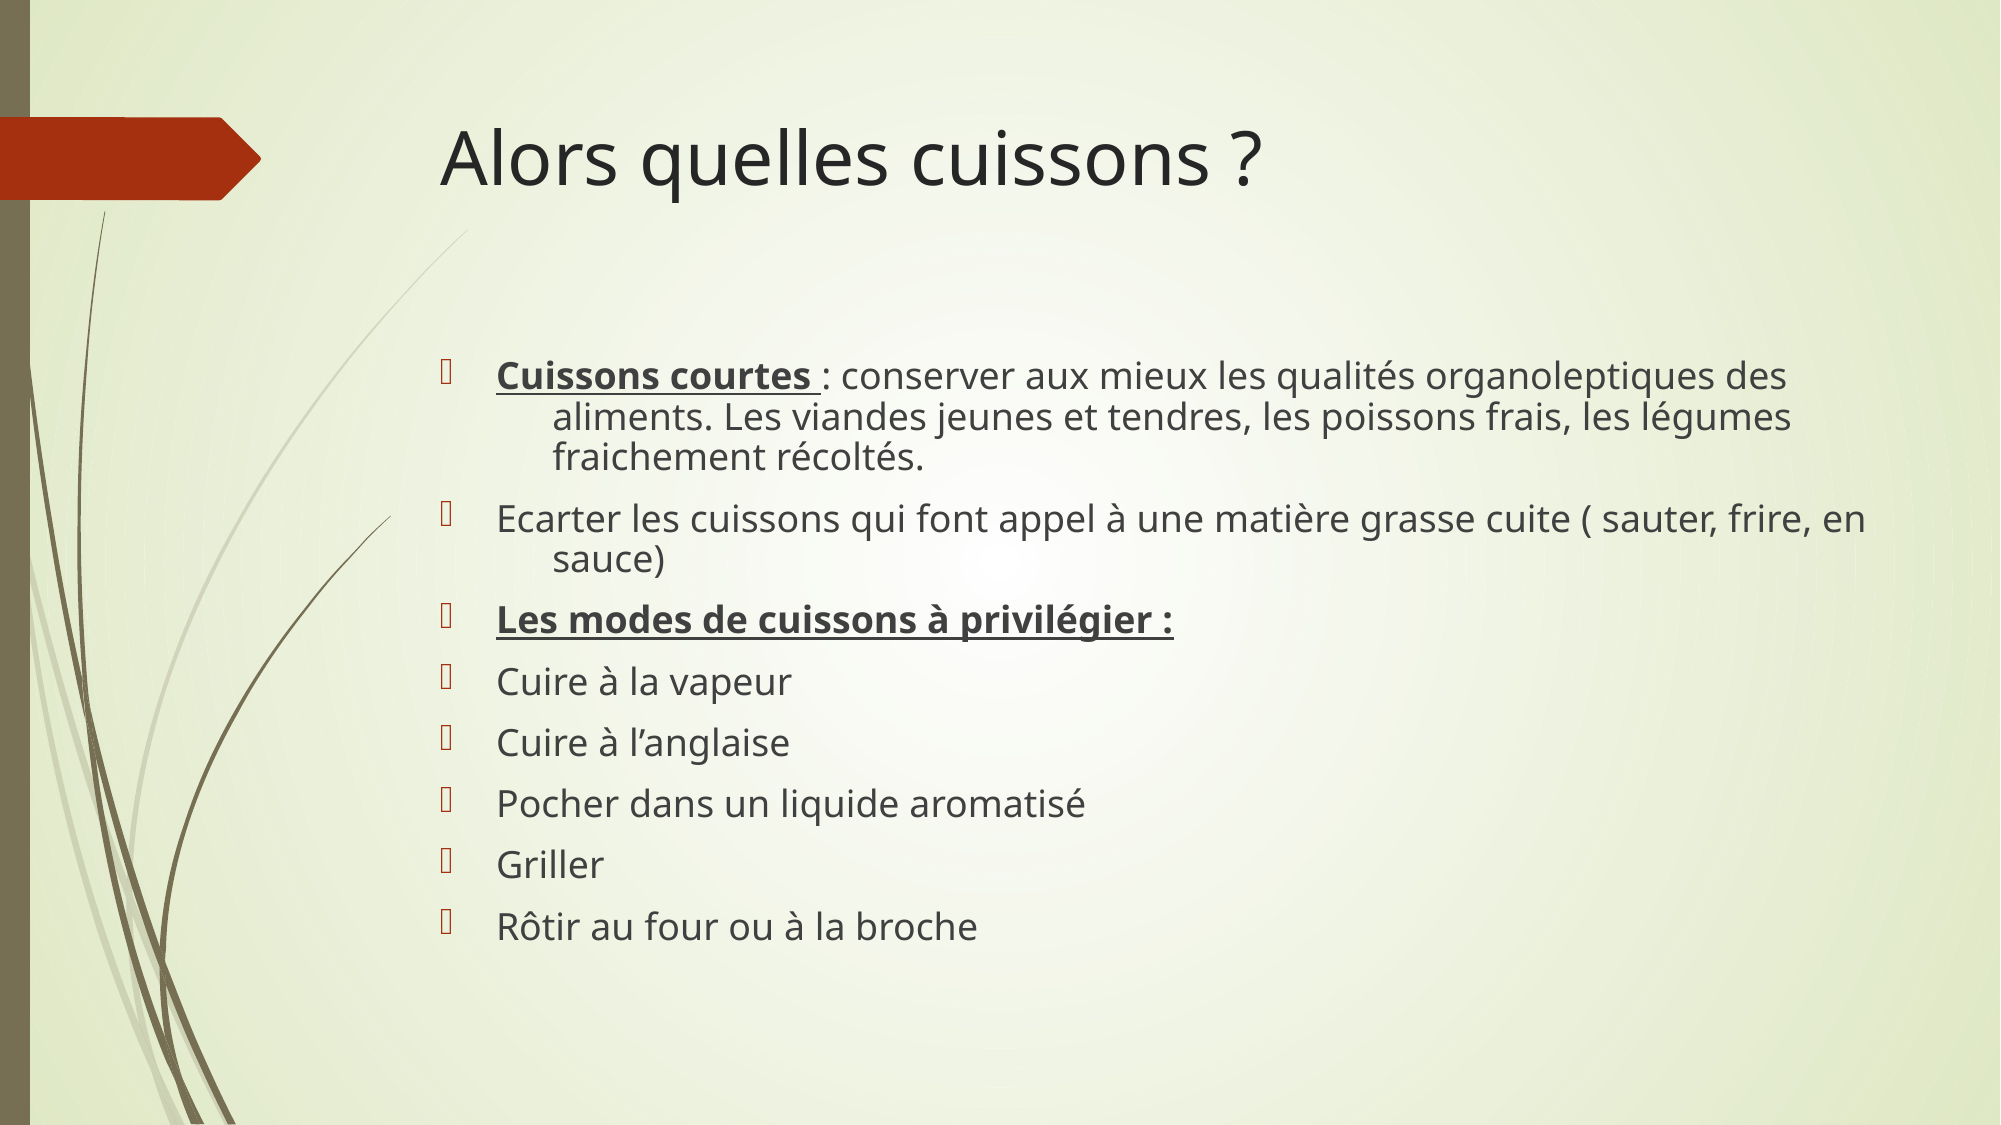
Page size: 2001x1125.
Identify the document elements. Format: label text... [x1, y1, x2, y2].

title Alors quelles cuissons ? [425, 102, 1888, 214]
list Cuissons courtes : conserver aux mieux les qualités organoleptiques des aliments. Les viandes jeunes et tendres, les poissons frais, les légumes fraichement récoltés. Ecarter les cuissons qui font appel à une matière grasse cuite ( sauter, frire, en sauce) Les modes de cuissons à privilégier : Cuire à la vapeur Cuire à l’anglaise Pocher dans un liquide aromatisé Griller Rôtir au four ou à la broche [424, 350, 1888, 970]
